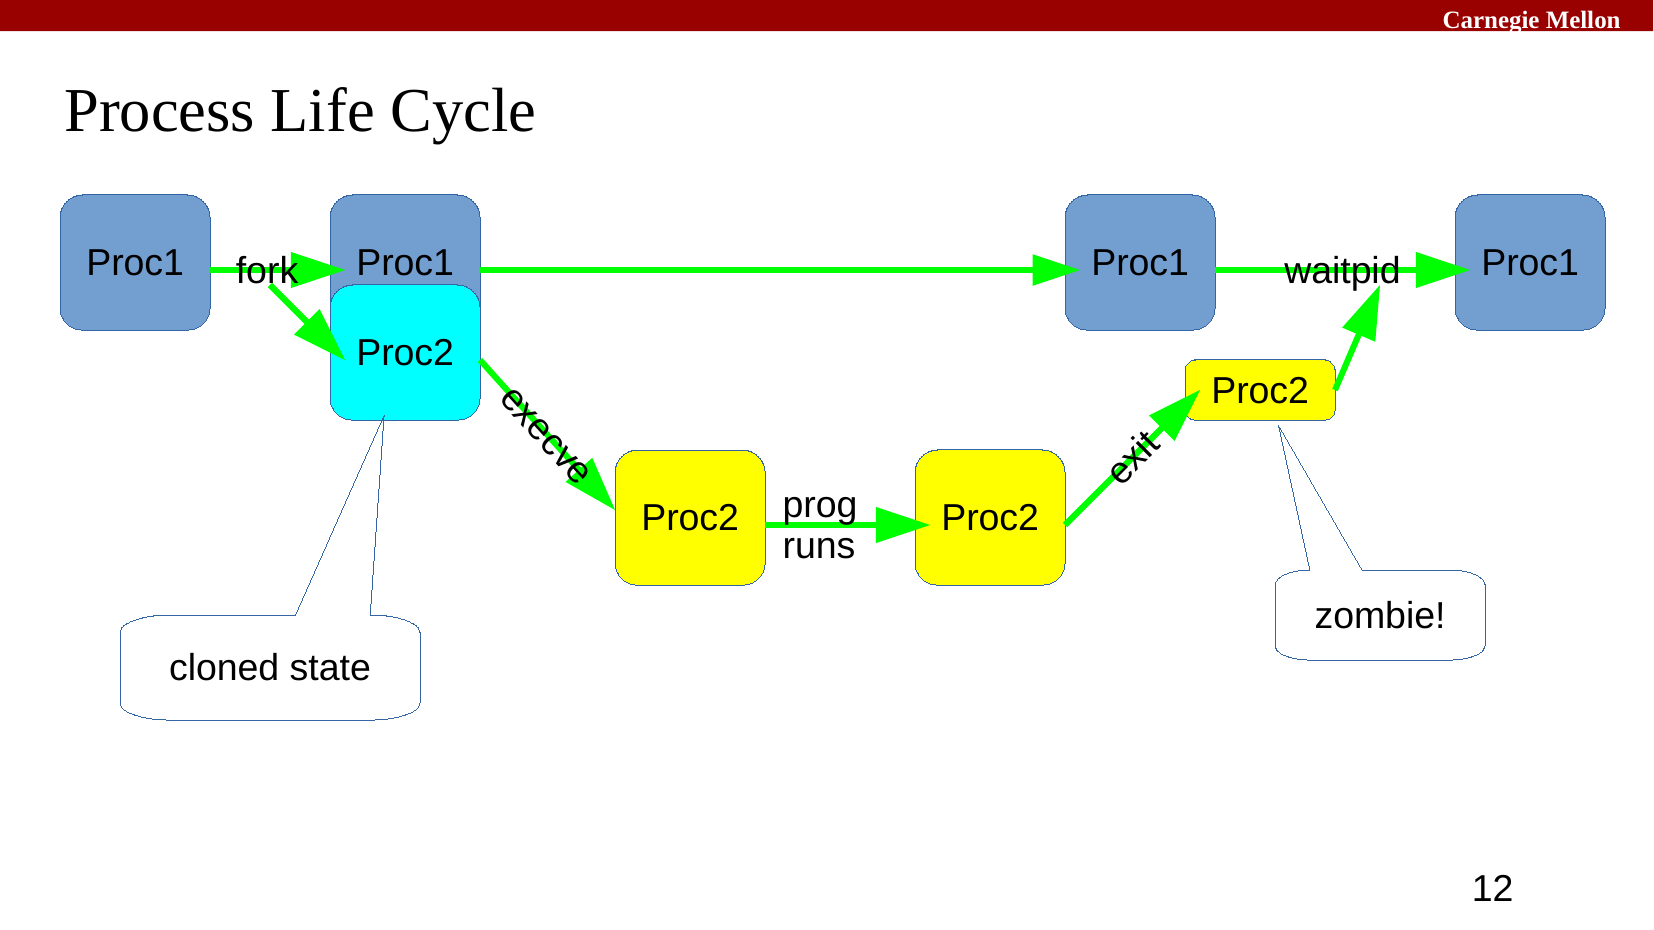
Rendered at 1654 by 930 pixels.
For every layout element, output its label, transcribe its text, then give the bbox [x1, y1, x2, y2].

text_box Proc1 [1455, 194, 1606, 331]
text_box Proc1 [330, 194, 481, 306]
text_box Proc2 [915, 449, 1066, 586]
text_box Proc1 [60, 194, 211, 331]
text_box Proc2 [1185, 359, 1336, 421]
title Process Life Cycle [64, 58, 1576, 163]
text_box Proc2 [615, 450, 766, 586]
text_box zombie! [1275, 425, 1486, 661]
text_box cloned state [120, 415, 421, 721]
text_box Proc2 [330, 284, 481, 421]
text_box Proc1 [1065, 194, 1216, 331]
